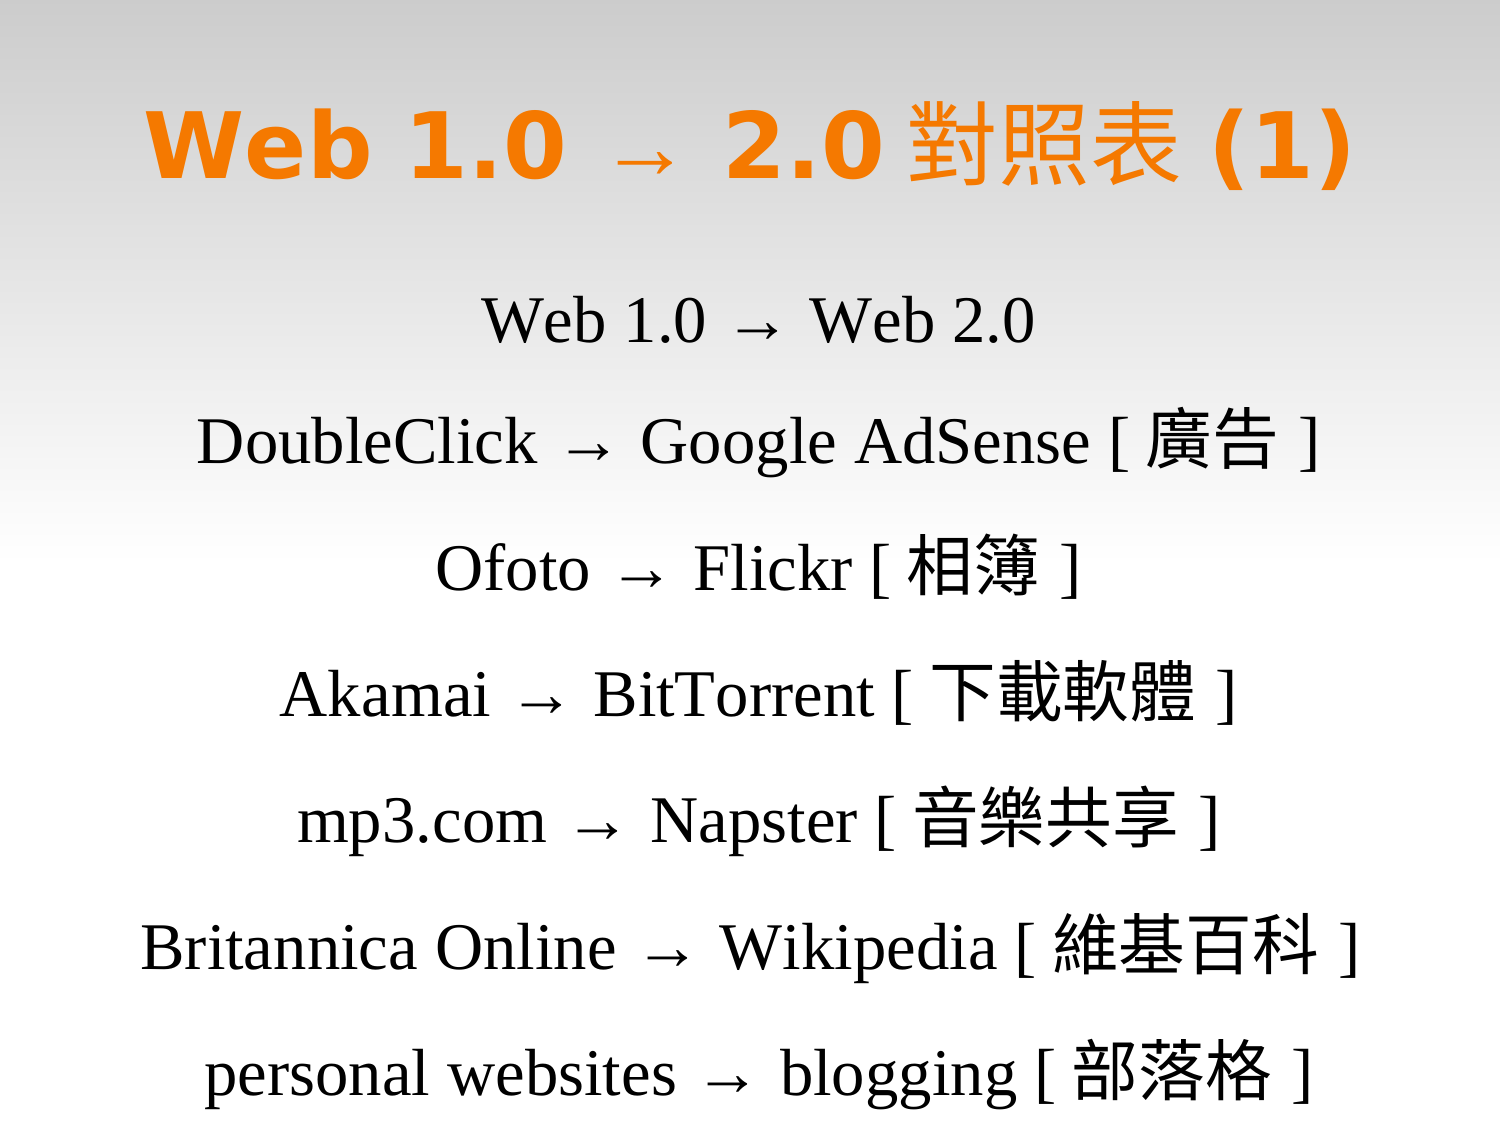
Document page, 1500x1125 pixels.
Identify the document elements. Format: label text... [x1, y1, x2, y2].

title Web 1.0 → 2.0對照表(1) [75, 44, 1425, 233]
list Web 1.0 → Web 2.0 DoubleClick → Google AdSense [廣告] Ofoto → Flickr [相簿] Akamai → BitTorrent [下載軟體] mp3.com → Napster [音樂共享] Britannica Online → Wikipedia [維基百科] personal websites → blogging [部落格] evite → upcoming.org and EVDB [社交軟體] [75, 282, 1426, 1125]
